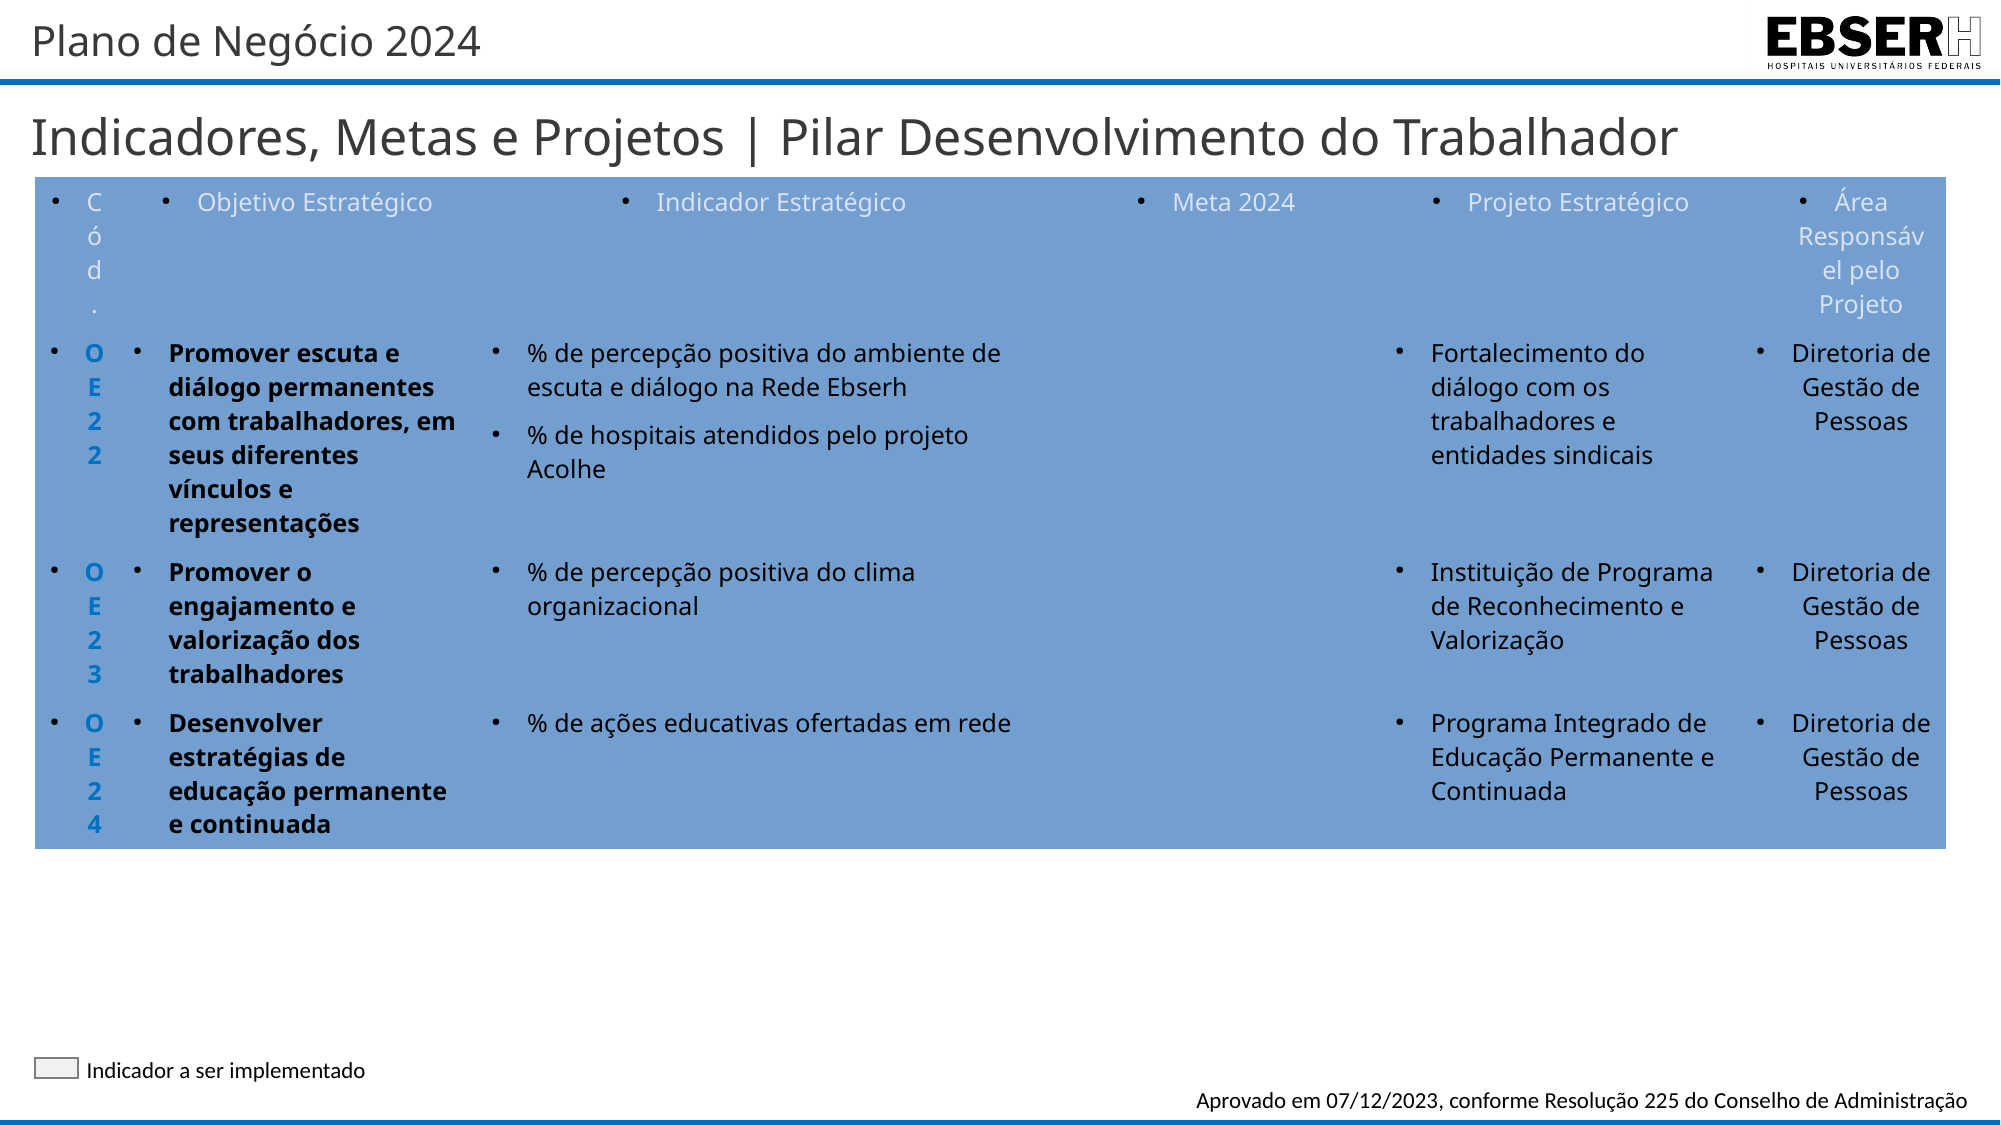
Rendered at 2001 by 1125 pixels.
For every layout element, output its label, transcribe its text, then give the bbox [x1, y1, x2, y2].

table_cell Promover o engajamento e valorização dos trabalhadores [118, 547, 477, 698]
table_cell Diretoria de Gestão de Pessoas [1741, 328, 1946, 547]
table_cell % de percepção positiva do ambiente de escuta e diálogo na Rede Ebserh [477, 328, 1052, 411]
table_cell OE22 [35, 328, 118, 547]
list Indicadores, Metas e Projetos | Pilar Desenvolvimento do Trabalhador [16, 98, 1971, 184]
table_cell Desenvolver estratégias de educação permanente e continuada [118, 698, 477, 849]
table_cell % de percepção positiva do clima organizacional [477, 547, 1052, 698]
table_cell [1052, 328, 1381, 411]
table_cell Fortalecimento do diálogo com os trabalhadores e entidades sindicais [1381, 328, 1741, 547]
table_cell % de hospitais atendidos pelo projeto Acolhe [477, 411, 1052, 547]
table_cell [1052, 411, 1381, 547]
table_cell OE24 [35, 698, 118, 849]
table_cell Programa Integrado de Educação Permanente e Continuada [1381, 698, 1741, 849]
table_cell [1052, 547, 1381, 698]
table_header Indicador Estratégico [477, 177, 1052, 328]
table_header Cód. [35, 177, 118, 328]
table_header Projeto Estratégico [1381, 177, 1741, 328]
table_cell OE23 [35, 547, 118, 698]
table_cell Diretoria de Gestão de Pessoas [1741, 547, 1946, 698]
table_cell % de ações educativas ofertadas em rede [477, 698, 1052, 849]
text_box [35, 1058, 78, 1078]
table_cell [1052, 698, 1381, 849]
table_cell Promover escuta e diálogo permanentes com trabalhadores, em seus diferentes vínculos e representações [118, 328, 477, 547]
table_header Meta 2024 [1052, 177, 1381, 328]
table_cell Diretoria de Gestão de Pessoas [1741, 698, 1946, 849]
text_box Indicador a ser implementado [72, 1048, 409, 1088]
table_cell Instituição de Programa de Reconhecimento e Valorização [1381, 547, 1741, 698]
table_header Objetivo Estratégico [118, 177, 477, 328]
table_header Área Responsável pelo Projeto [1741, 177, 1946, 328]
